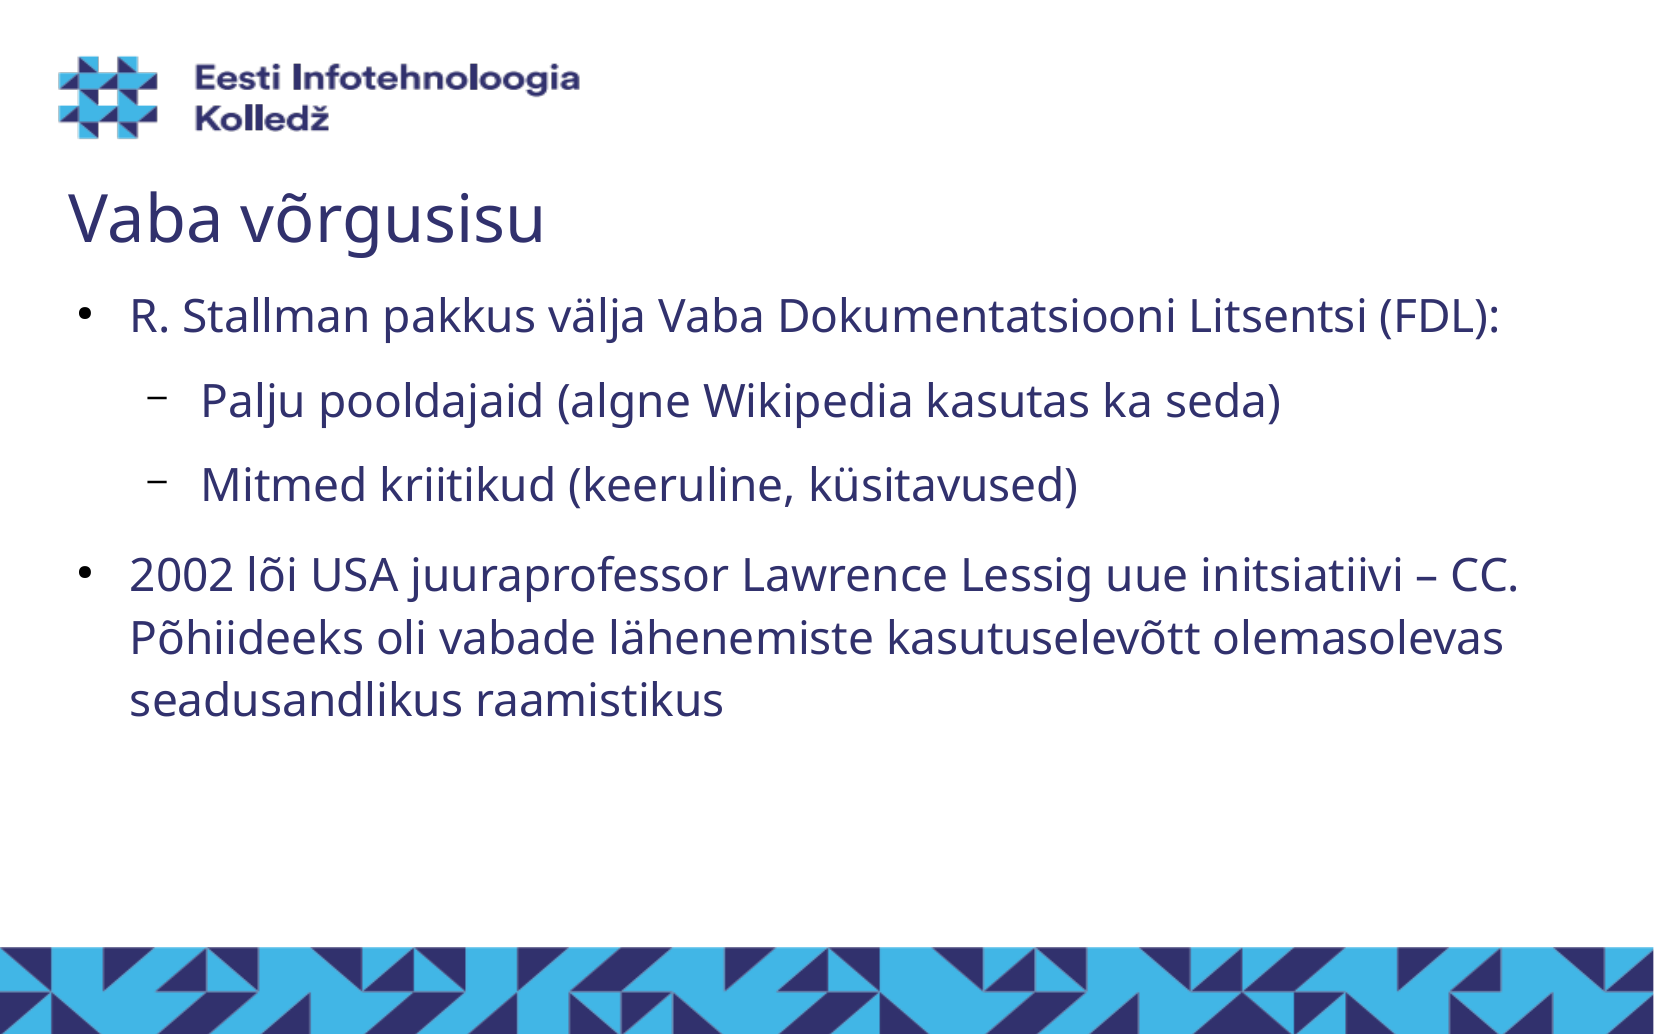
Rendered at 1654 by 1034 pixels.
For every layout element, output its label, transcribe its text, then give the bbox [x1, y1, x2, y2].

list R. Stallman pakkus välja Vaba Dokumentatsiooni Litsentsi (FDL): Palju pooldajaid (algne Wikipedia kasutas ka seda) Mitmed kriitikud (keeruline, küsitavused) 2002 lõi USA juuraprofessor Lawrence Lessig uue initsiatiivi – CC. Põhiideeks oli vabade lähenemiste kasutuselevõtt olemasolevas seadusandlikus raamistikus [59, 283, 1595, 936]
title Vaba võrgusisu [68, 147, 1536, 283]
